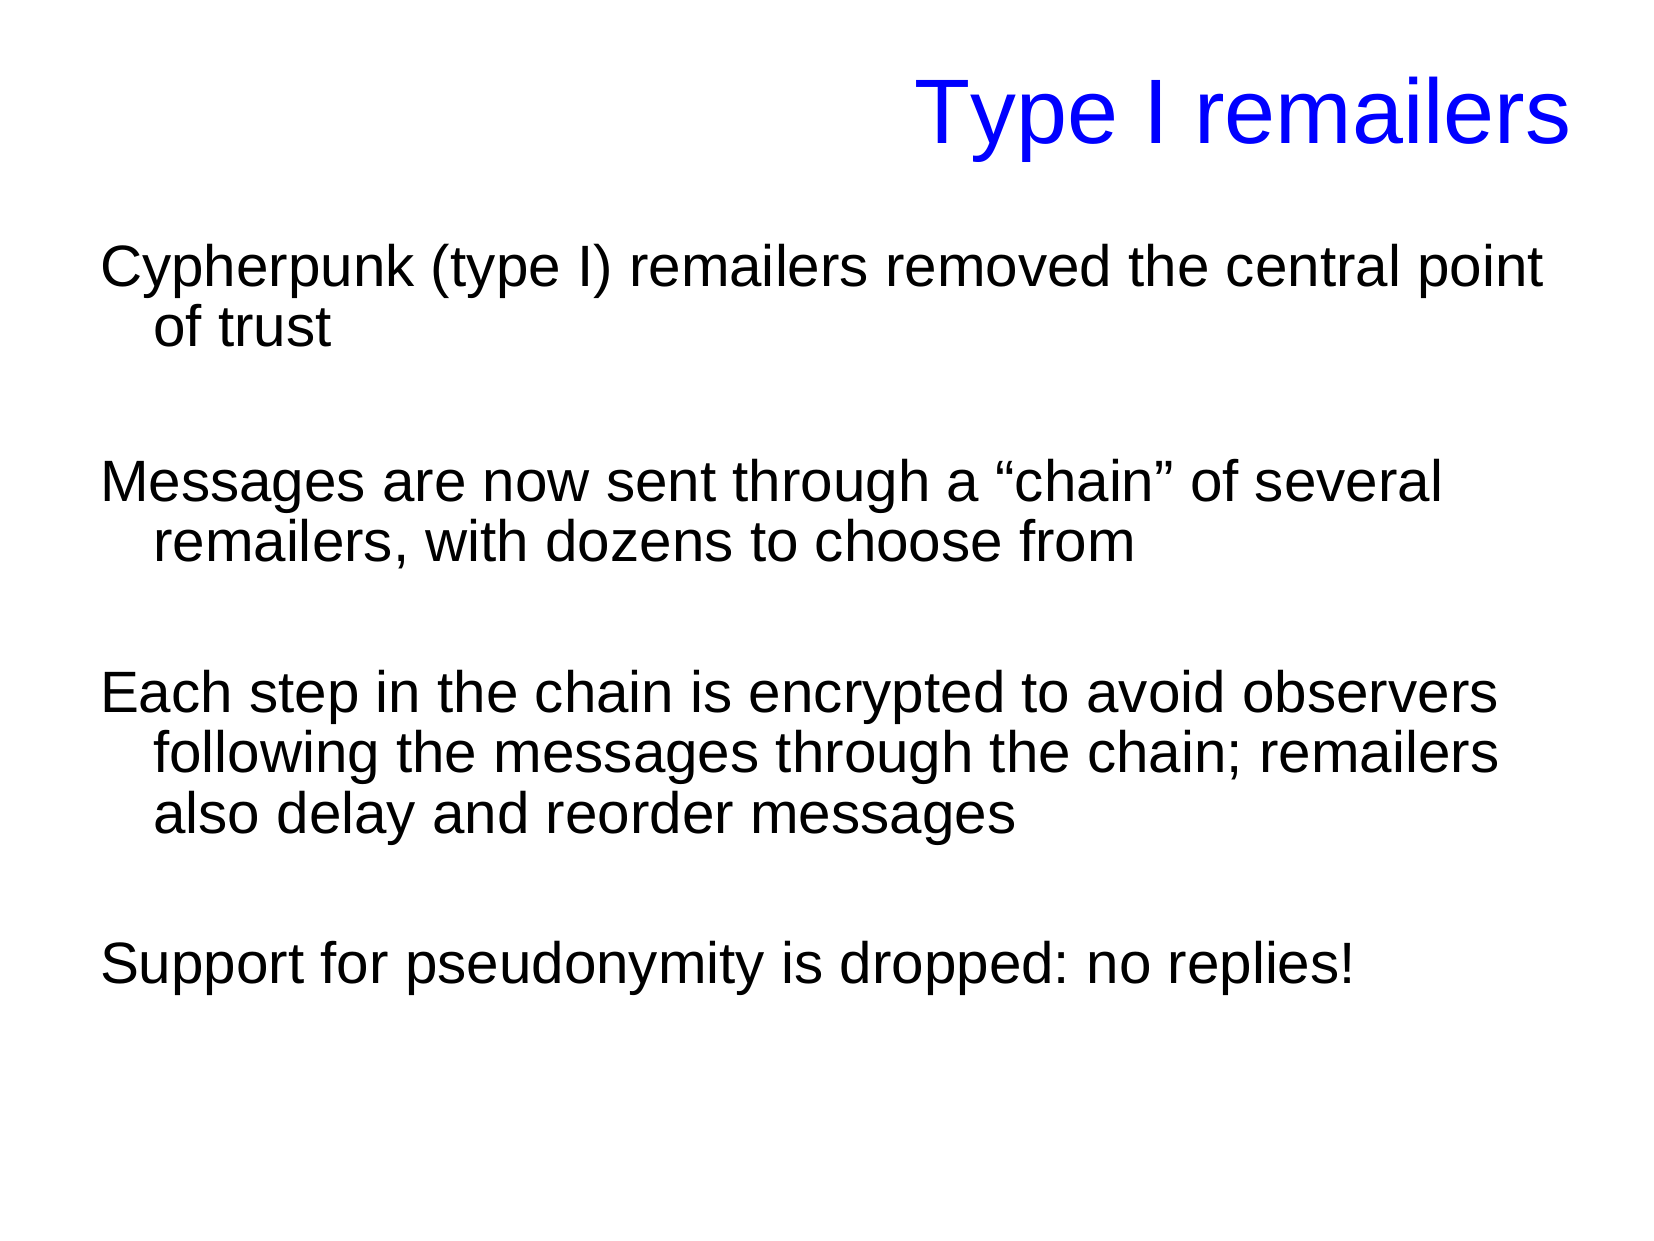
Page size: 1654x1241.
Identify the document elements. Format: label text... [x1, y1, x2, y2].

title Type I remailers [84, 11, 1573, 219]
list Cypherpunk (type I) remailers removed the central point of trust Messages are now sent through a “chain” of several remailers, with dozens to choose from Each step in the chain is encrypted to avoid observers following the messages through the chain; remailers also delay and reorder messages Support for pseudonymity is dropped: no replies! [82, 237, 1571, 1170]
